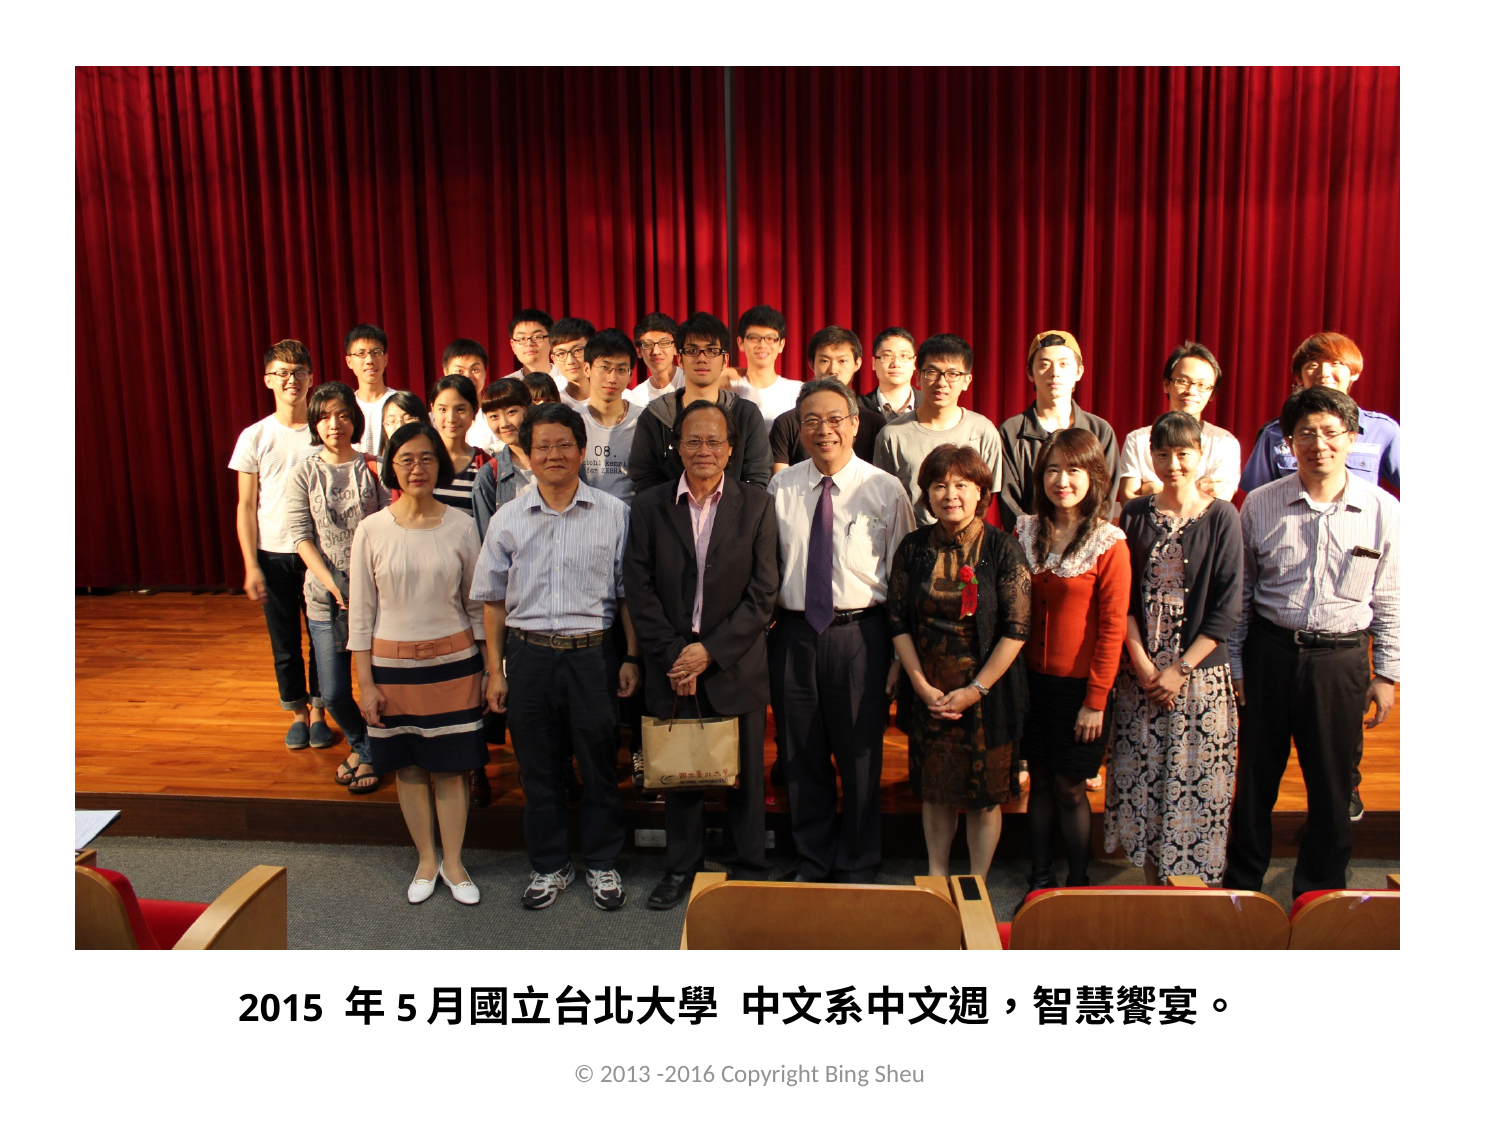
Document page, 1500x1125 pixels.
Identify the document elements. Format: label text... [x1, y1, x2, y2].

footer © 2013 -2016 Copyright Bing Sheu [512, 1042, 988, 1103]
picture [75, 66, 1400, 950]
text_box 2015 年5月國立台北大學 中文系中文週，智慧饗宴。 [212, 971, 1225, 1037]
